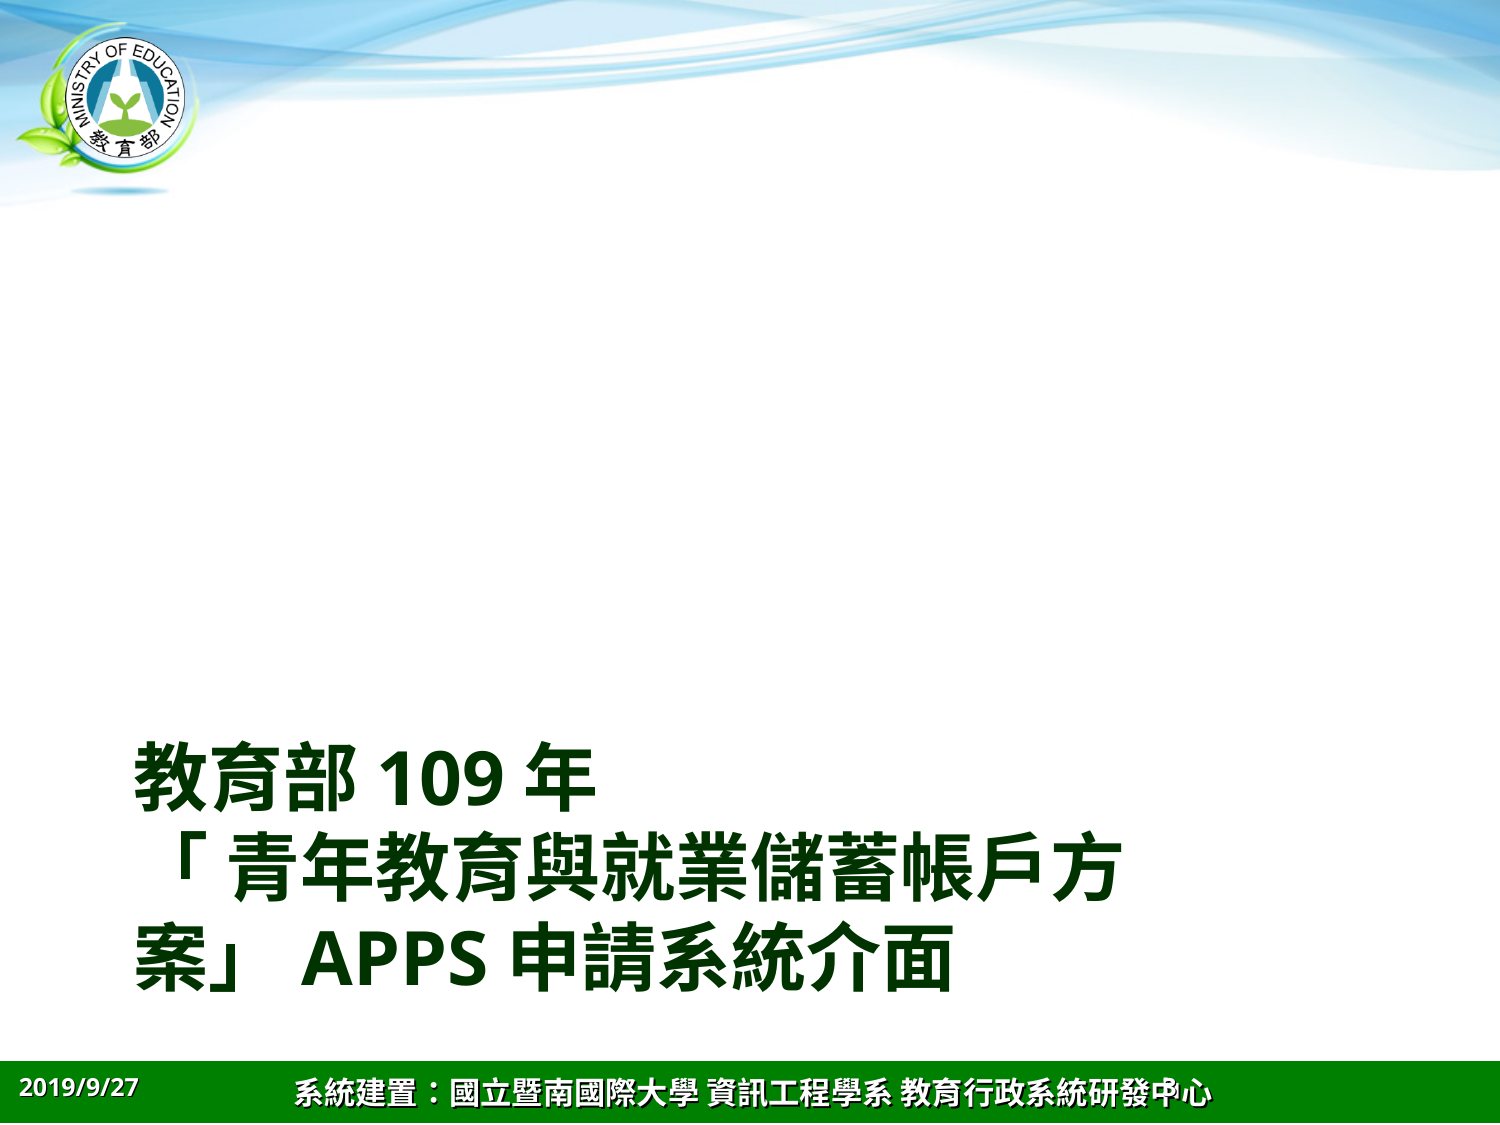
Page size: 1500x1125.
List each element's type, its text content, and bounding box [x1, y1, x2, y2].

text_box 2019/9/27 [3, 1063, 354, 1117]
title 教育部109年 「 青年教育與就業儲蓄帳戶方案」Apps申請系統介面 [118, 722, 1394, 947]
text_box 3 [1147, 1063, 1498, 1117]
